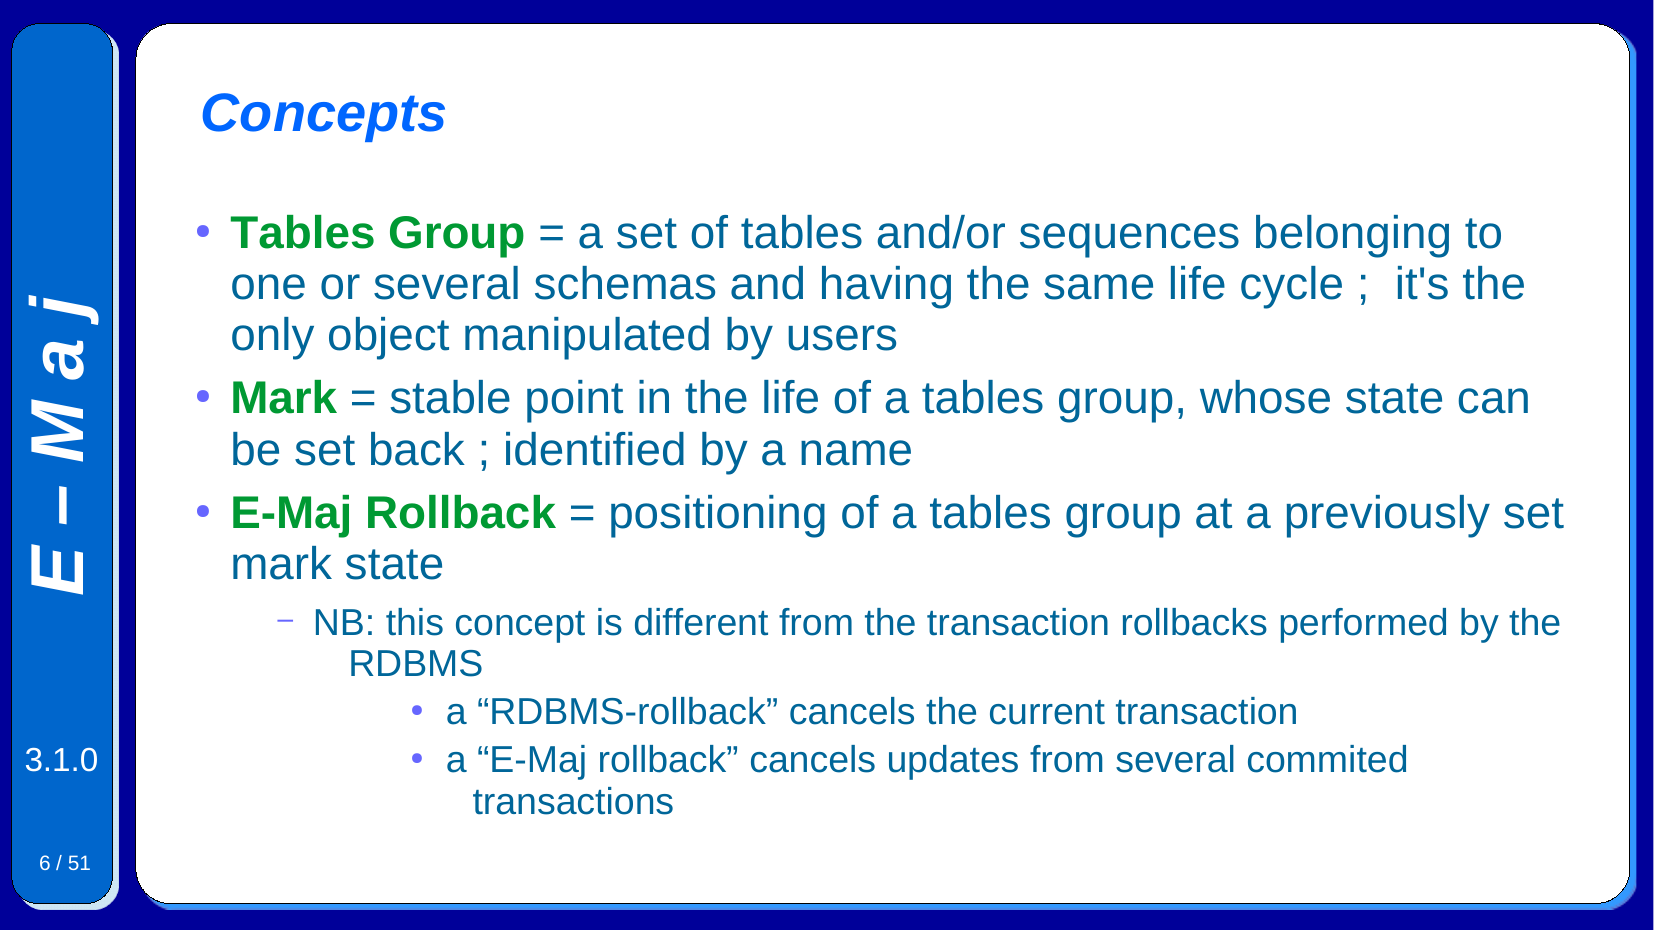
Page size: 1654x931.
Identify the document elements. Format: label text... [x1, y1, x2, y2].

title Concepts [200, 34, 1575, 191]
list Tables Group = a set of tables and/or sequences belonging to one or several schemas and having the same life cycle ; it's the only object manipulated by users Mark = stable point in the life of a tables group, whose state can be set back ; identified by a name E-Maj Rollback = positioning of a tables group at a previously set mark state NB: this concept is different from the transaction rollbacks performed by the RDBMS a “RDBMS-rollback” cancels the current transaction a “E-Maj rollback” cancels updates from several commited transactions [177, 206, 1587, 827]
